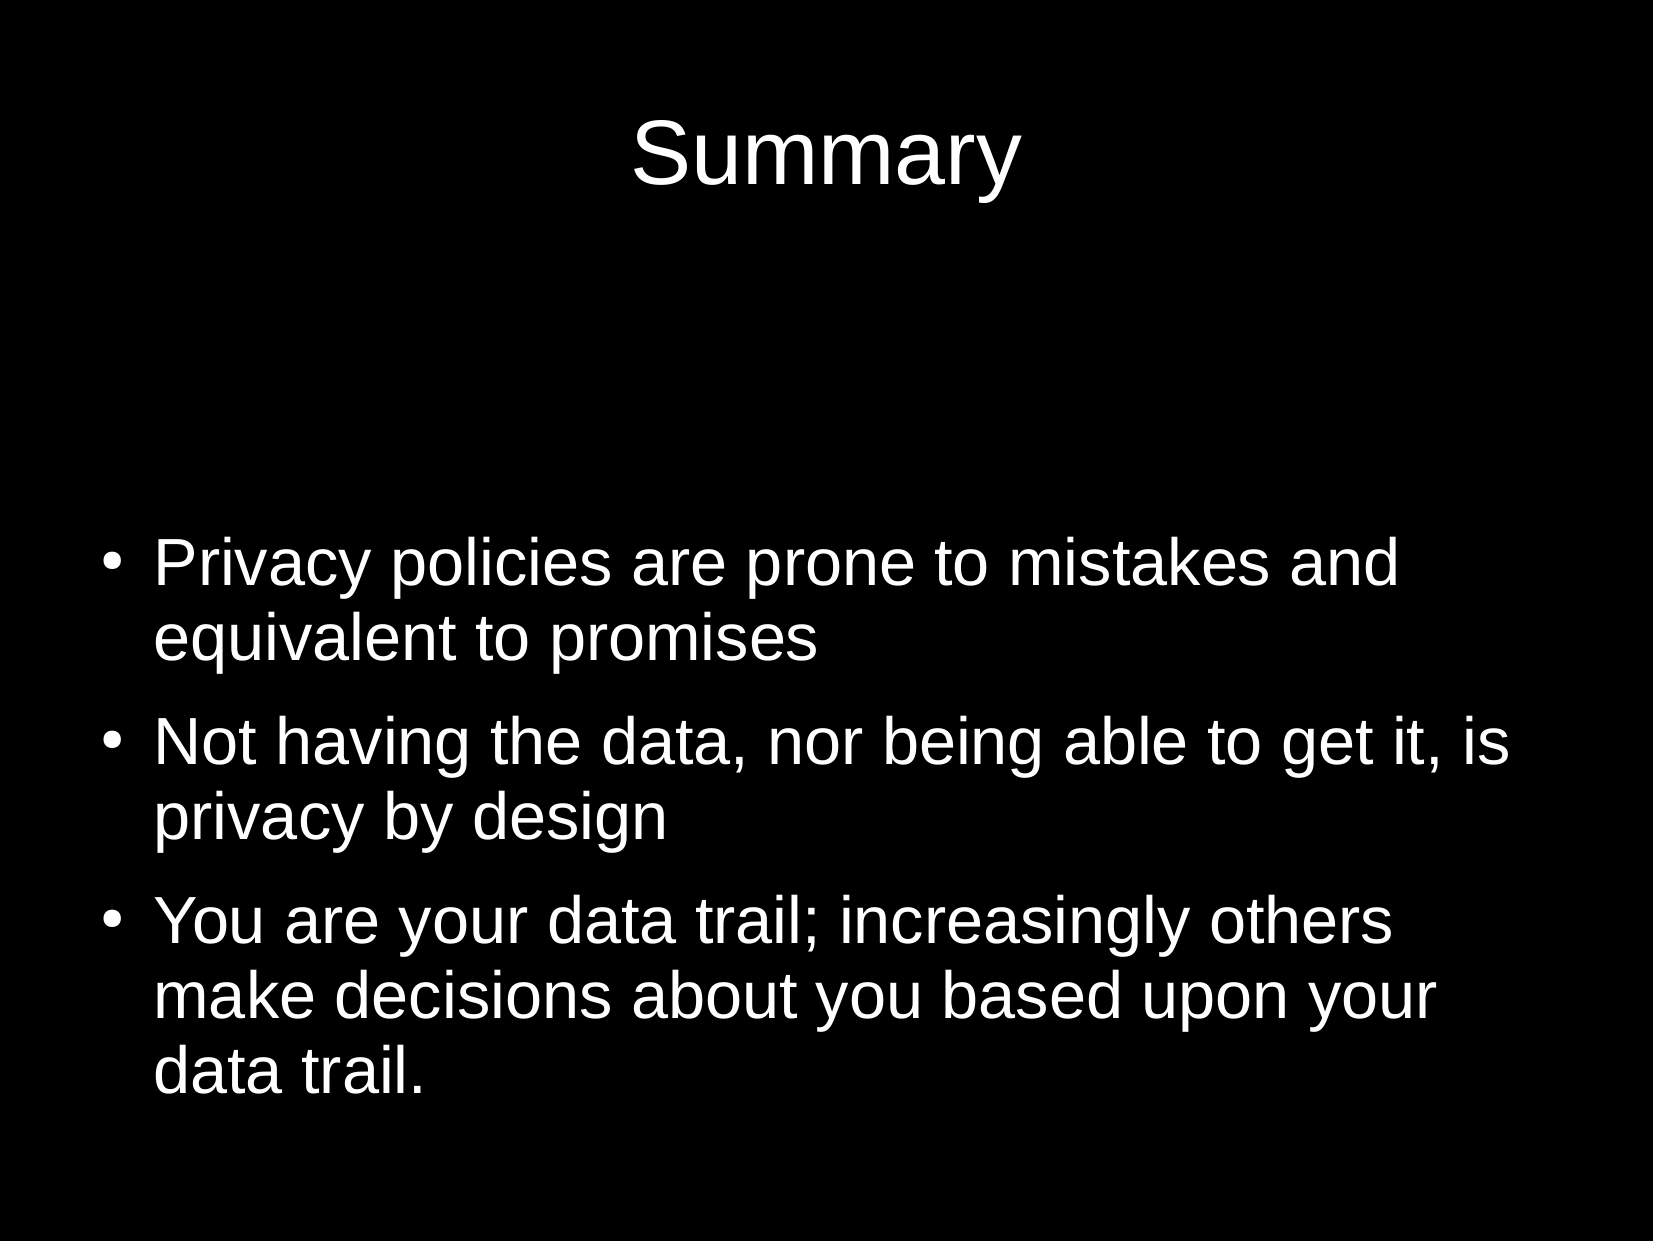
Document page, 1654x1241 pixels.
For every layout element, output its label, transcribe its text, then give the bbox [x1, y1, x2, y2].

title Summary [82, 49, 1571, 257]
list Privacy policies are prone to mistakes and equivalent to promises Not having the data, nor being able to get it, is privacy by design You are your data trail; increasingly others make decisions about you based upon your data trail. [82, 525, 1571, 1108]
